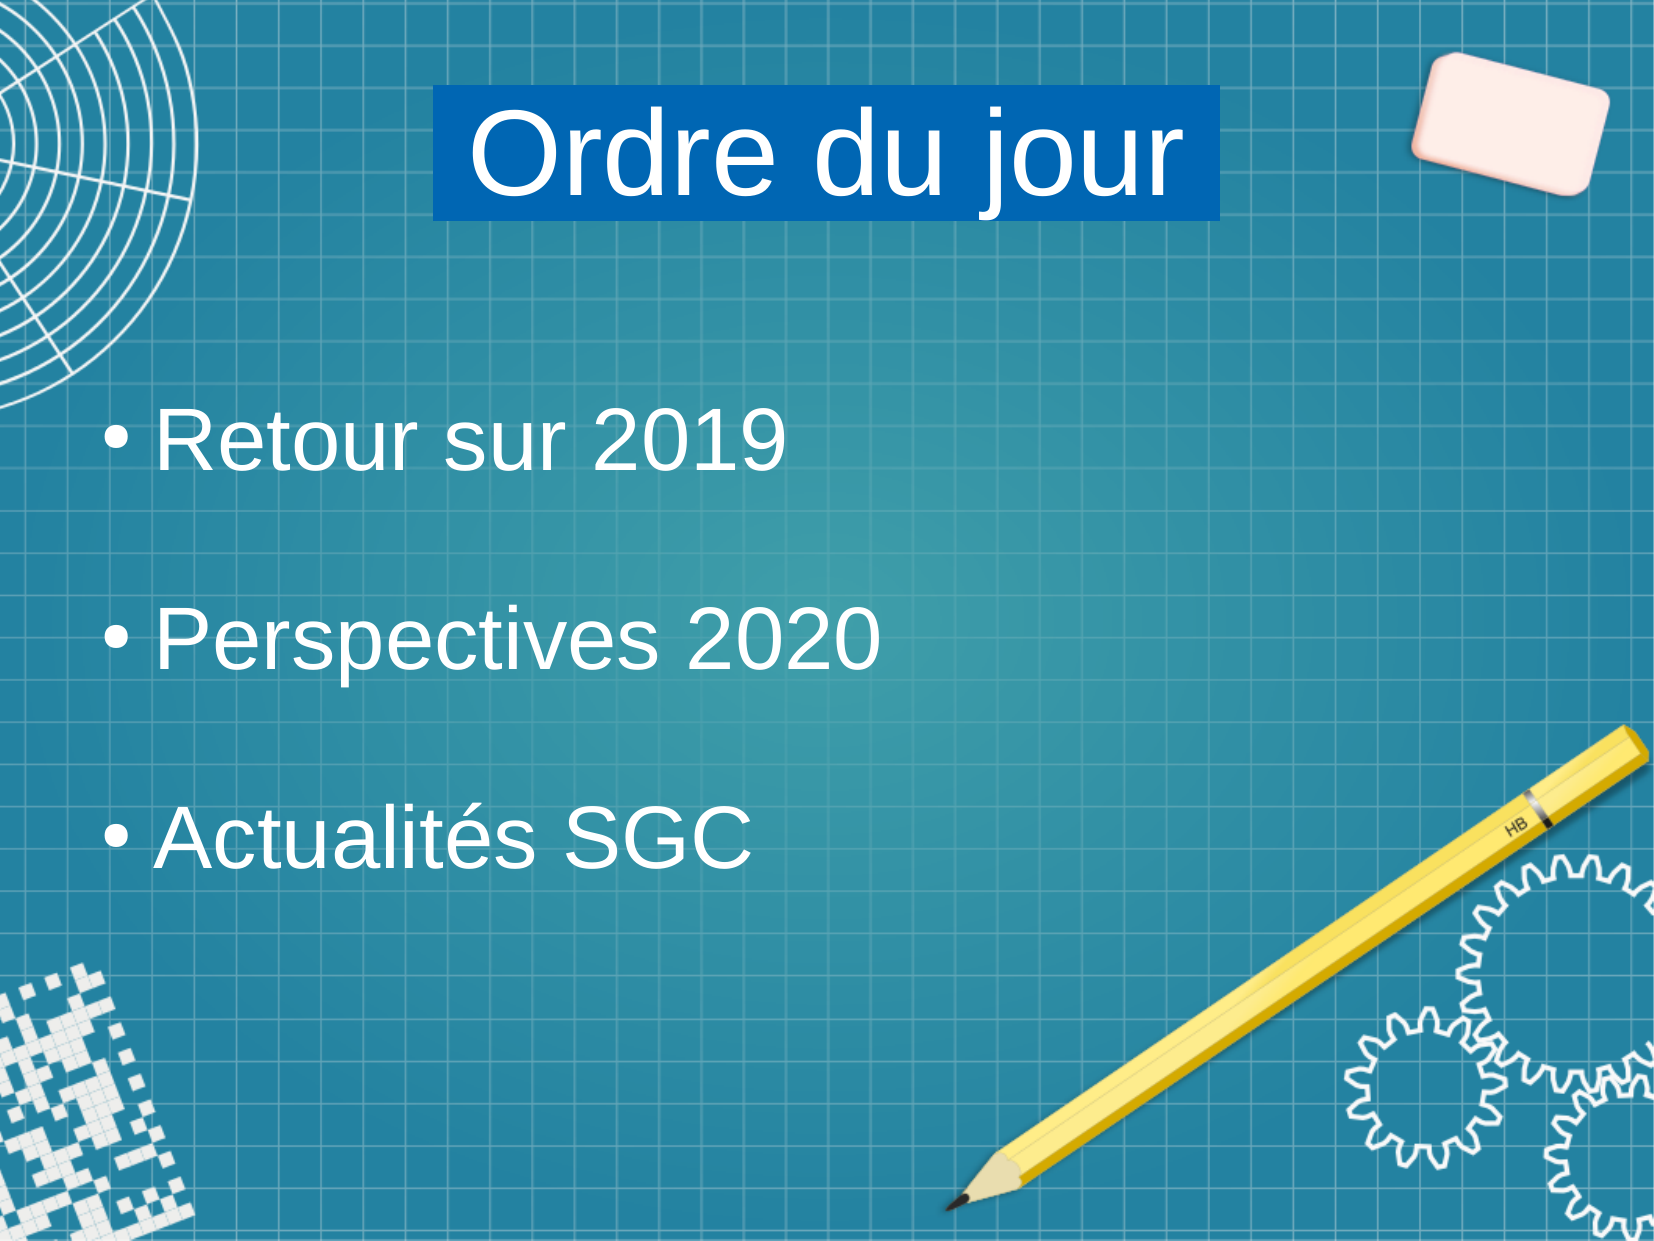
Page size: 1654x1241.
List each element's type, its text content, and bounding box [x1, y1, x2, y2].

list Retour sur 2019 Perspectives 2020 Actualités SGC [82, 389, 1571, 993]
picture [0, 0, 1654, 1241]
title Ordre du jour [82, 49, 1571, 257]
